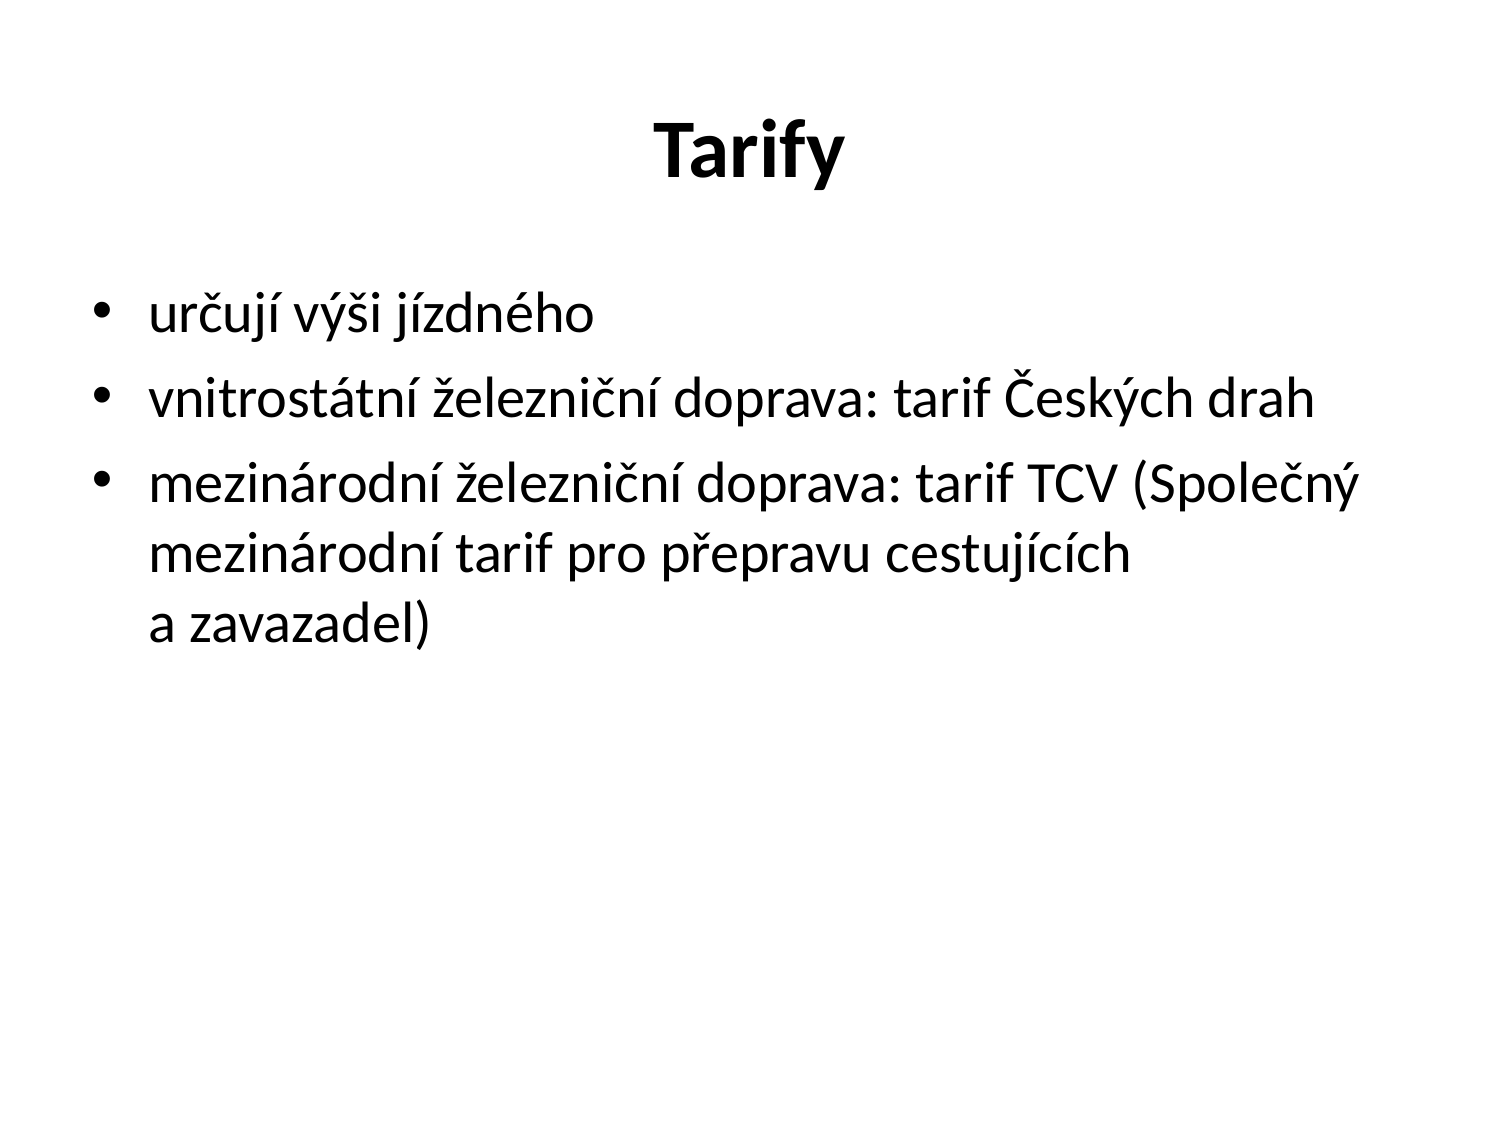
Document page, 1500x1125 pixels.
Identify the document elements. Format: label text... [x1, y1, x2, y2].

list určují výši jízdného vnitrostátní železniční doprava: tarif Českých drah mezinárodní železniční doprava: tarif TCV (Společný mezinárodní tarif pro přepravu cestujících a zavazadel) [76, 267, 1427, 1010]
title Tarify [75, 0, 1426, 302]
